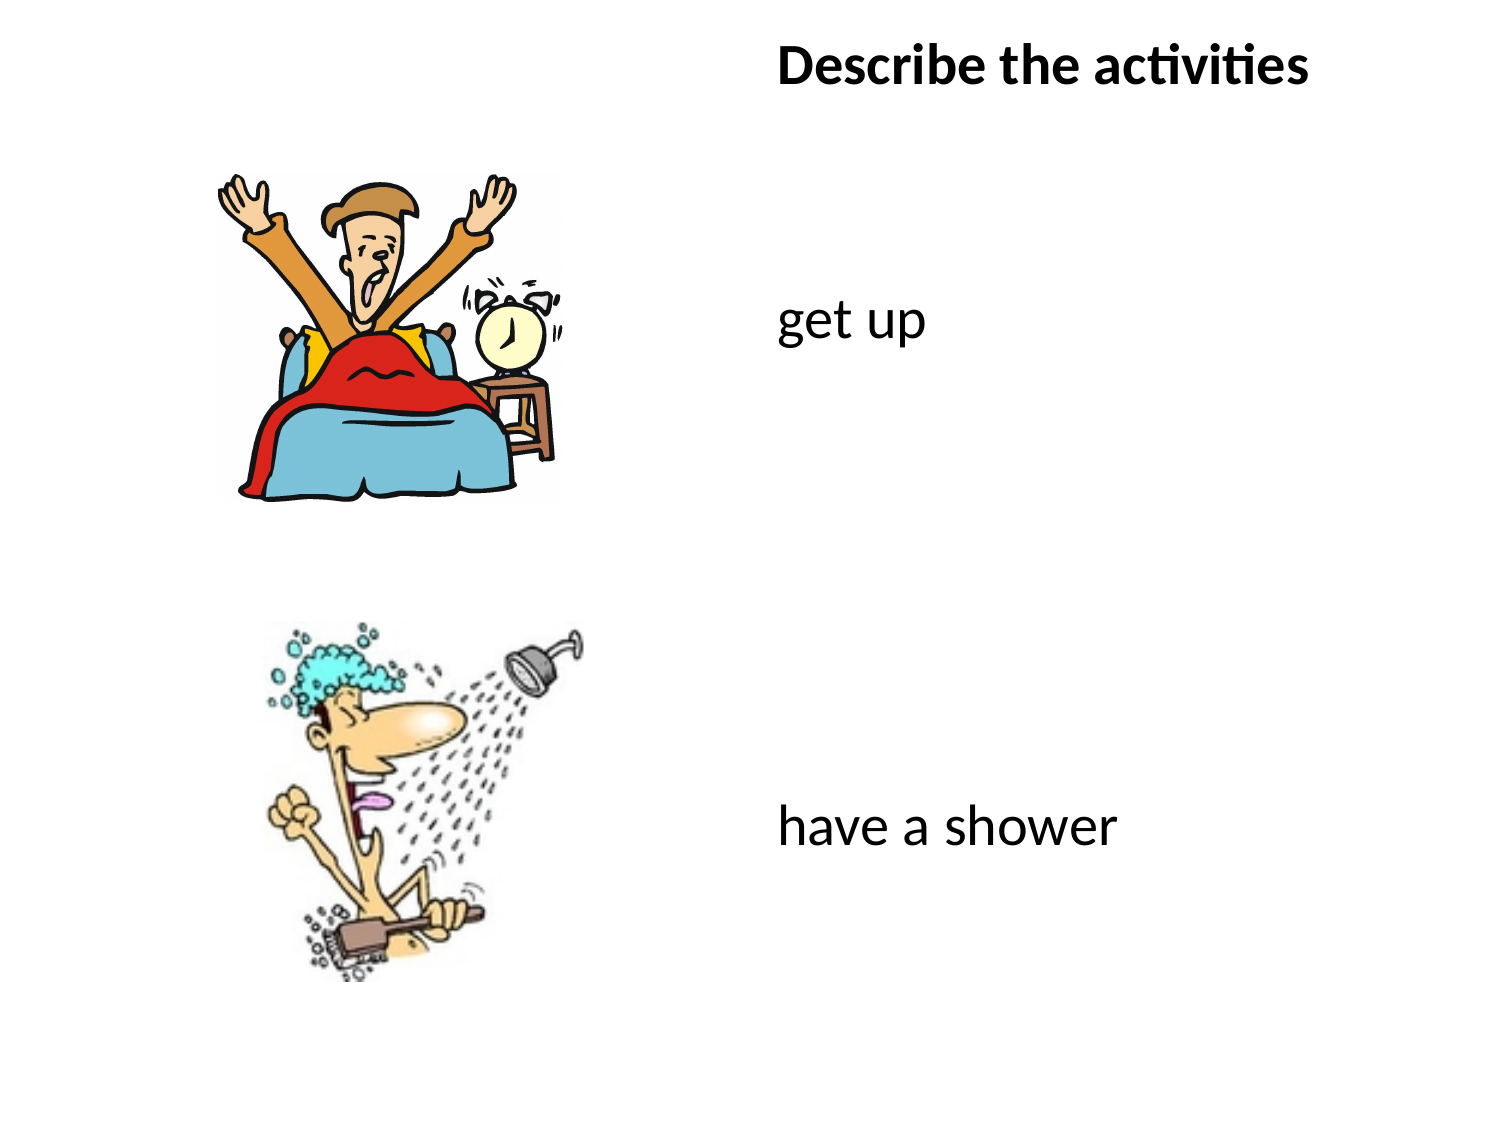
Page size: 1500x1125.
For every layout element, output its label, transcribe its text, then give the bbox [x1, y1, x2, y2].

picture [218, 172, 563, 503]
picture [183, 621, 663, 982]
list Describe the activities get up have a shower [762, 19, 1426, 1095]
